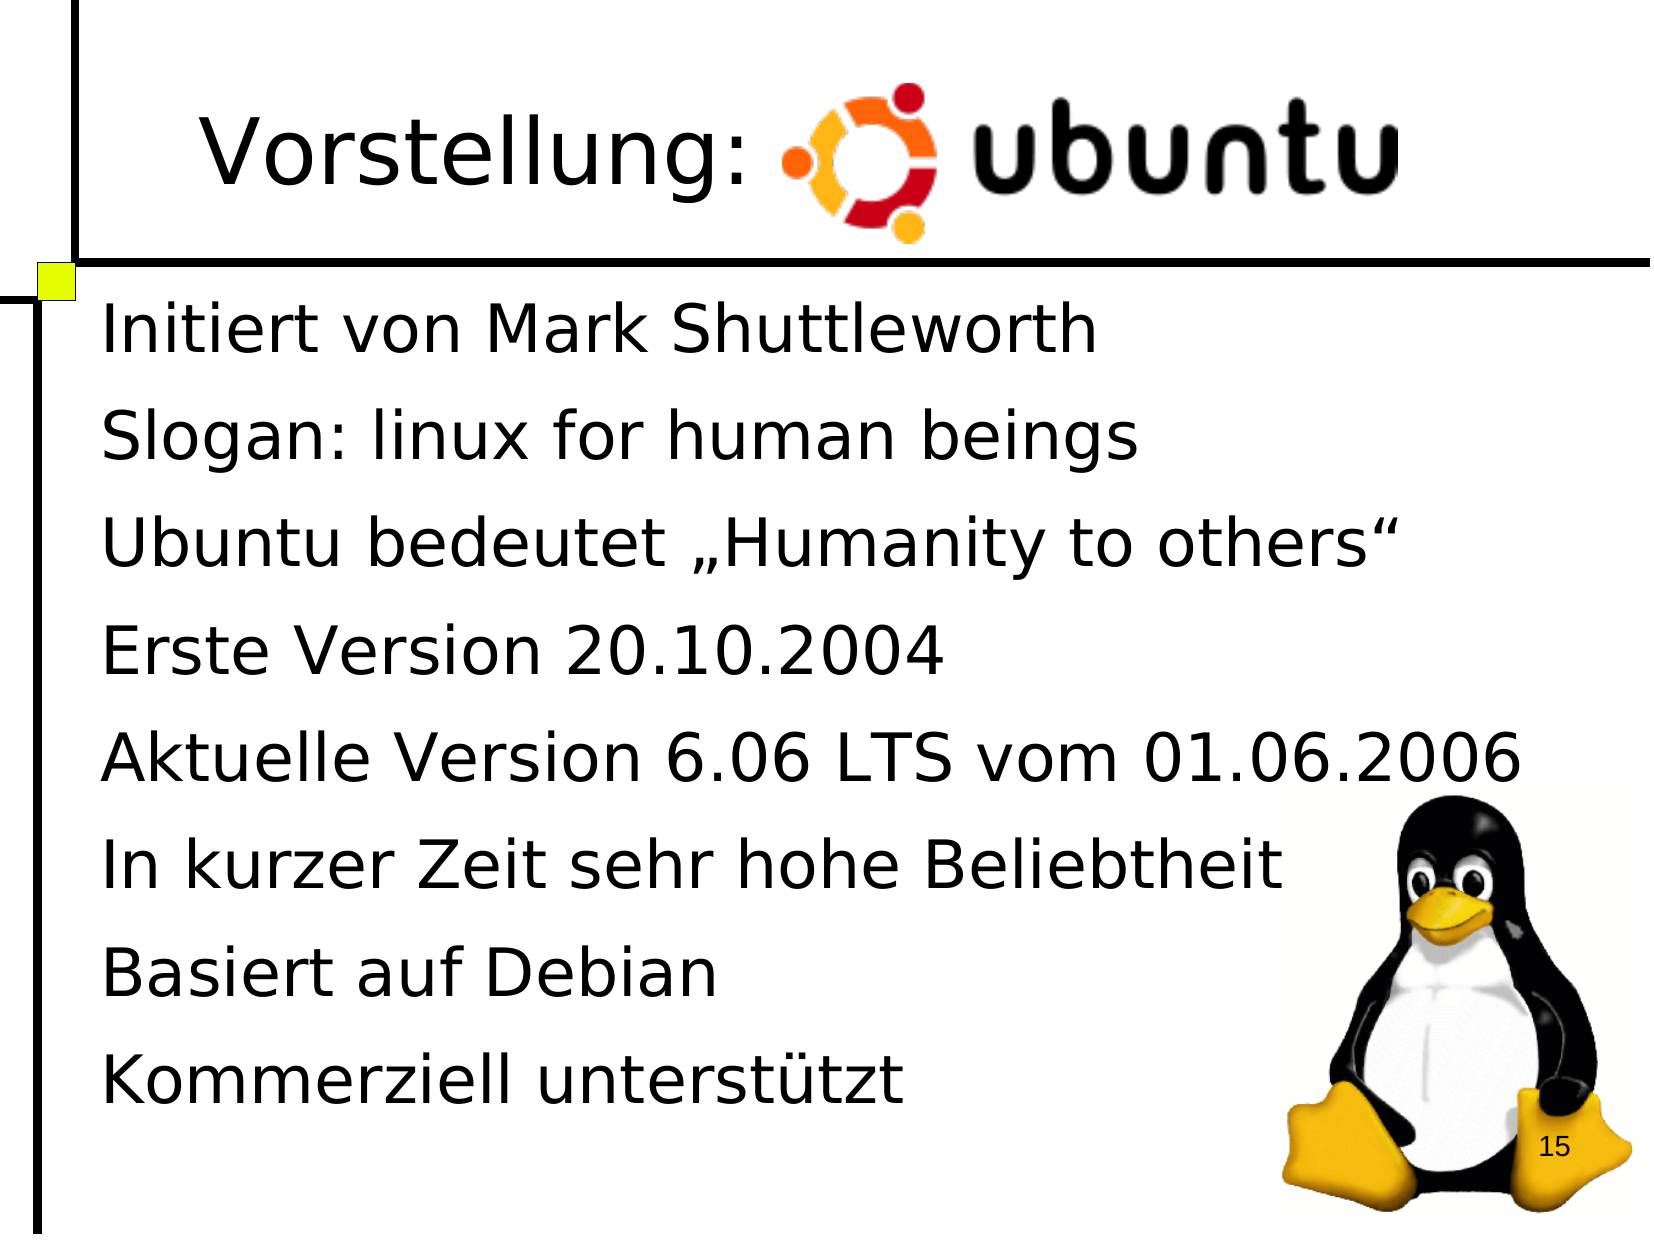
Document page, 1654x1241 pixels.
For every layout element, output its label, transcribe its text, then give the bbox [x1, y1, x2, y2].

list Initiert von Mark Shuttleworth Slogan: linux for human beings Ubuntu bedeutet „Humanity to others“ Erste Version 20.10.2004 Aktuelle Version 6.06 LTS vom 01.06.2006 In kurzer Zeit sehr hohe Beliebtheit Basiert auf Debian Kommerziell unterstützt [82, 290, 1571, 1197]
title Vorstellung: [82, 49, 1571, 257]
picture [782, 83, 1398, 244]
picture [1275, 787, 1642, 1223]
